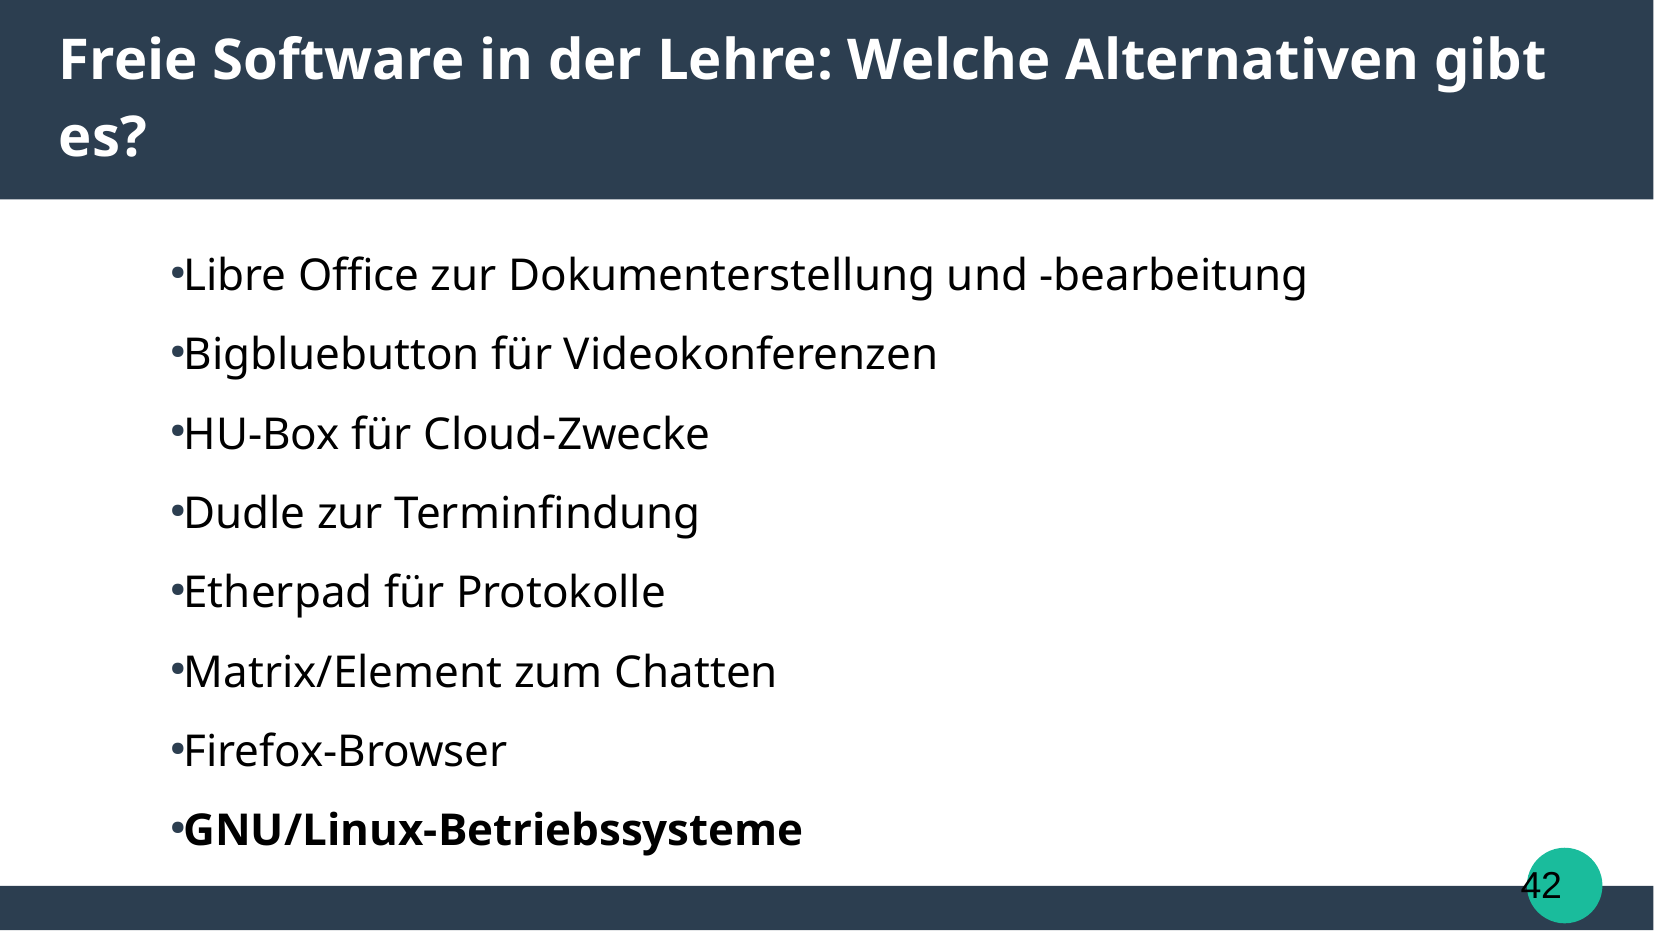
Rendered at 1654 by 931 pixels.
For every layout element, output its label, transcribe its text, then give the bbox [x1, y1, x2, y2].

title Freie Software in der Lehre: Welche Alternativen gibt es? [59, 37, 1595, 155]
list Libre Office zur Dokumenterstellung und -bearbeitung Bigbluebutton für Videokonferenzen HU-Box für Cloud-Zwecke Dudle zur Terminfindung Etherpad für Protokolle Matrix/Element zum Chatten Firefox-Browser GNU/Linux-Betriebssysteme [59, 243, 1595, 864]
